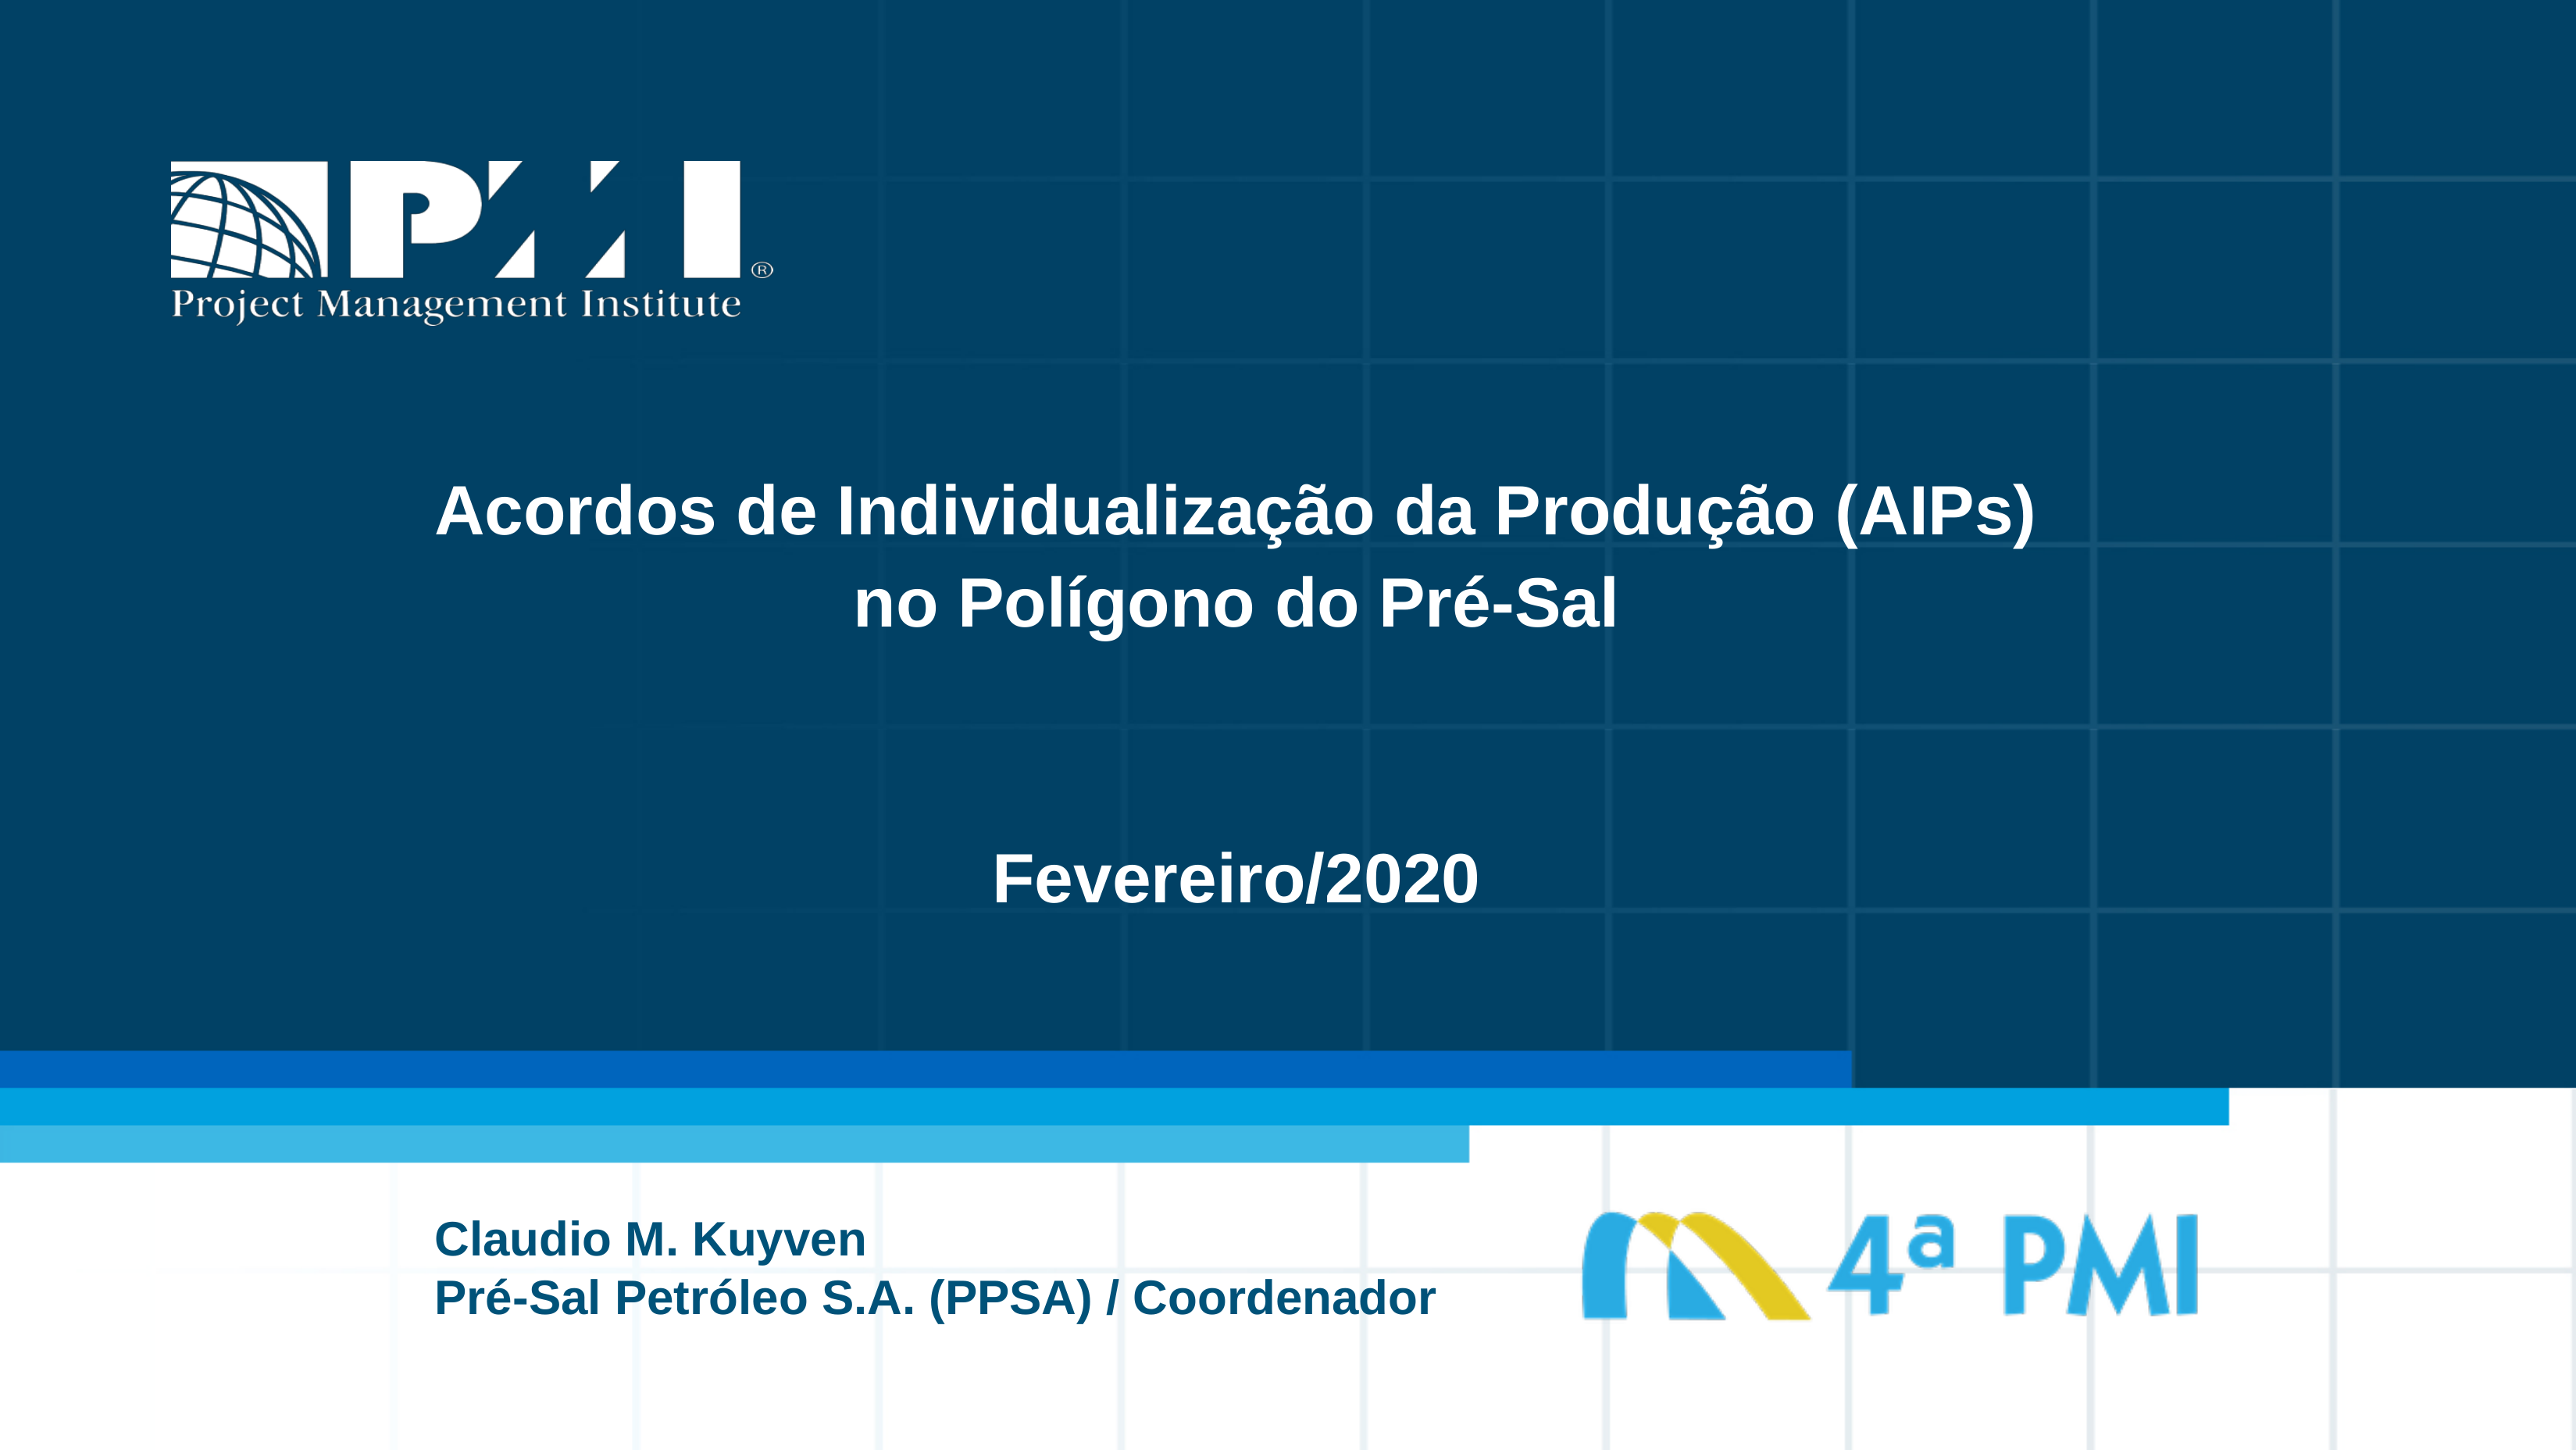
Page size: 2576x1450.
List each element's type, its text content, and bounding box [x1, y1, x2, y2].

title Acordos de Individualização da Produção (AIPs) no Polígono do Pré-Sal Fevereiro/2020 [434, 364, 2078, 606]
picture [1577, 1208, 2202, 1327]
subtitle Claudio M. Kuyven Pré-Sal Petróleo S.A. (PPSA) / Coordenador [434, 1208, 1788, 1370]
